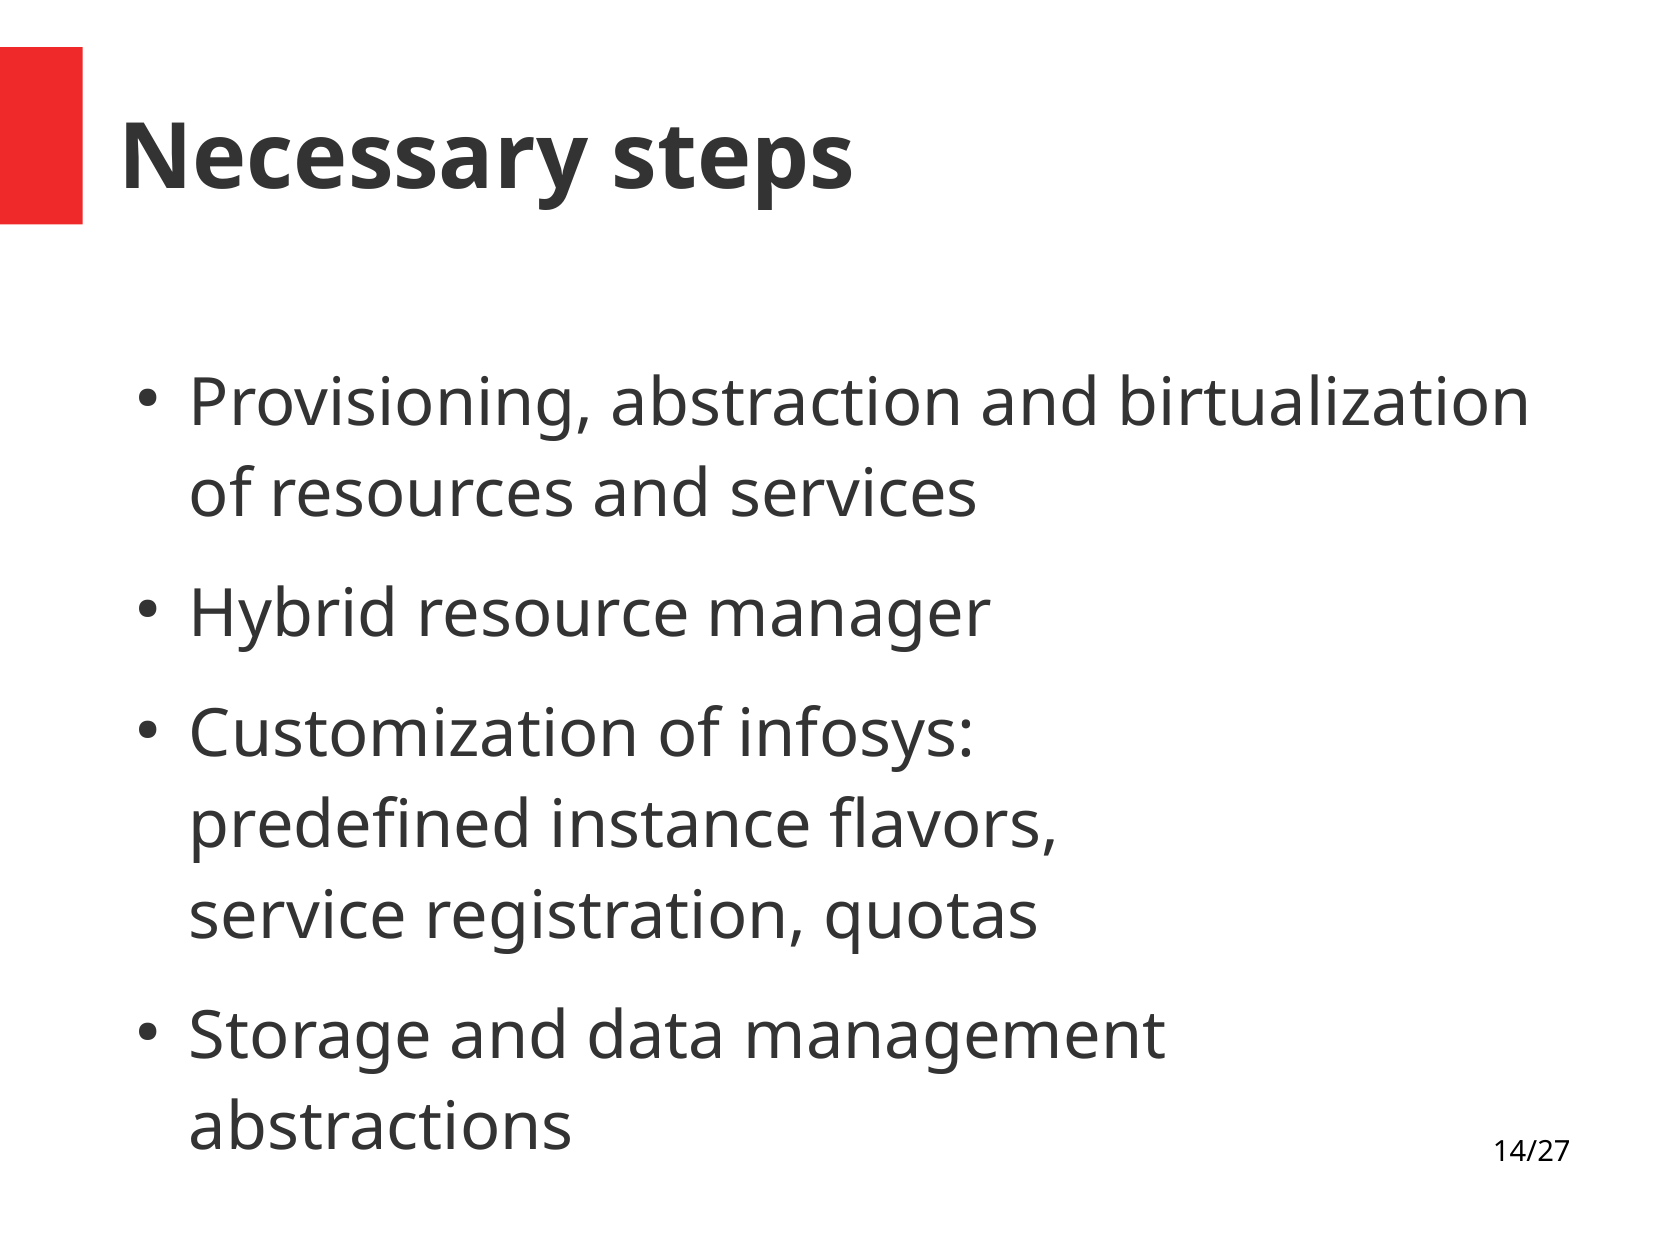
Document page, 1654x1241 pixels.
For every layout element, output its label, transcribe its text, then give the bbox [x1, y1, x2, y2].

title Necessary steps [118, 49, 1571, 257]
list Provisioning, abstraction and birtualization of resources and services Hybrid resource manager Customization of infosys: predefined instance flavors, service registration, quotas Storage and data management abstractions [118, 354, 1536, 1074]
